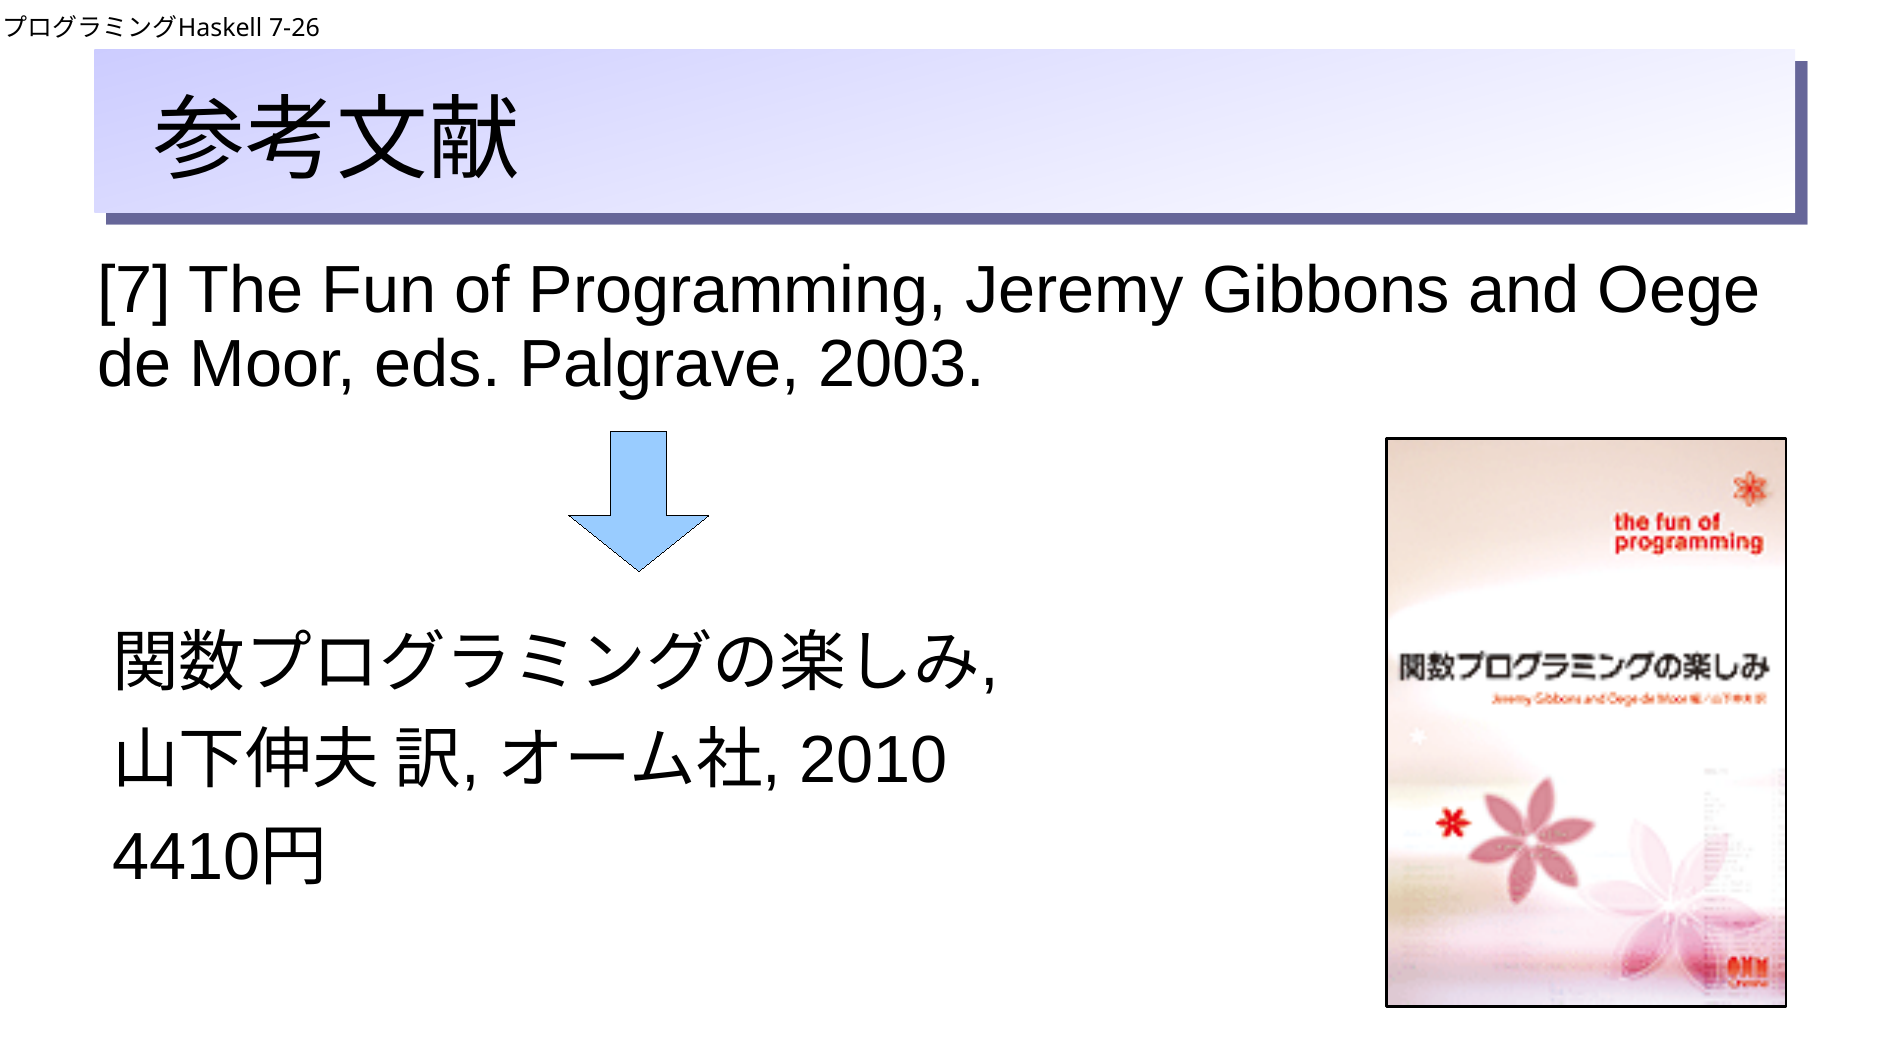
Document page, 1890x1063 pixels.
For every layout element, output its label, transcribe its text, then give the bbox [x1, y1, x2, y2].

title 参考文献 [94, 49, 1796, 213]
text_box [568, 431, 709, 572]
list [7] The Fun of Programming, Jeremy Gibbons and Oege de Moor, eds. Palgrave, 2003. [94, 248, 1796, 418]
text_box 関数プログラミングの楽しみ, 山下伸夫 訳, オーム社, 2010 4410円 [97, 601, 1106, 817]
picture [1387, 440, 1785, 1005]
